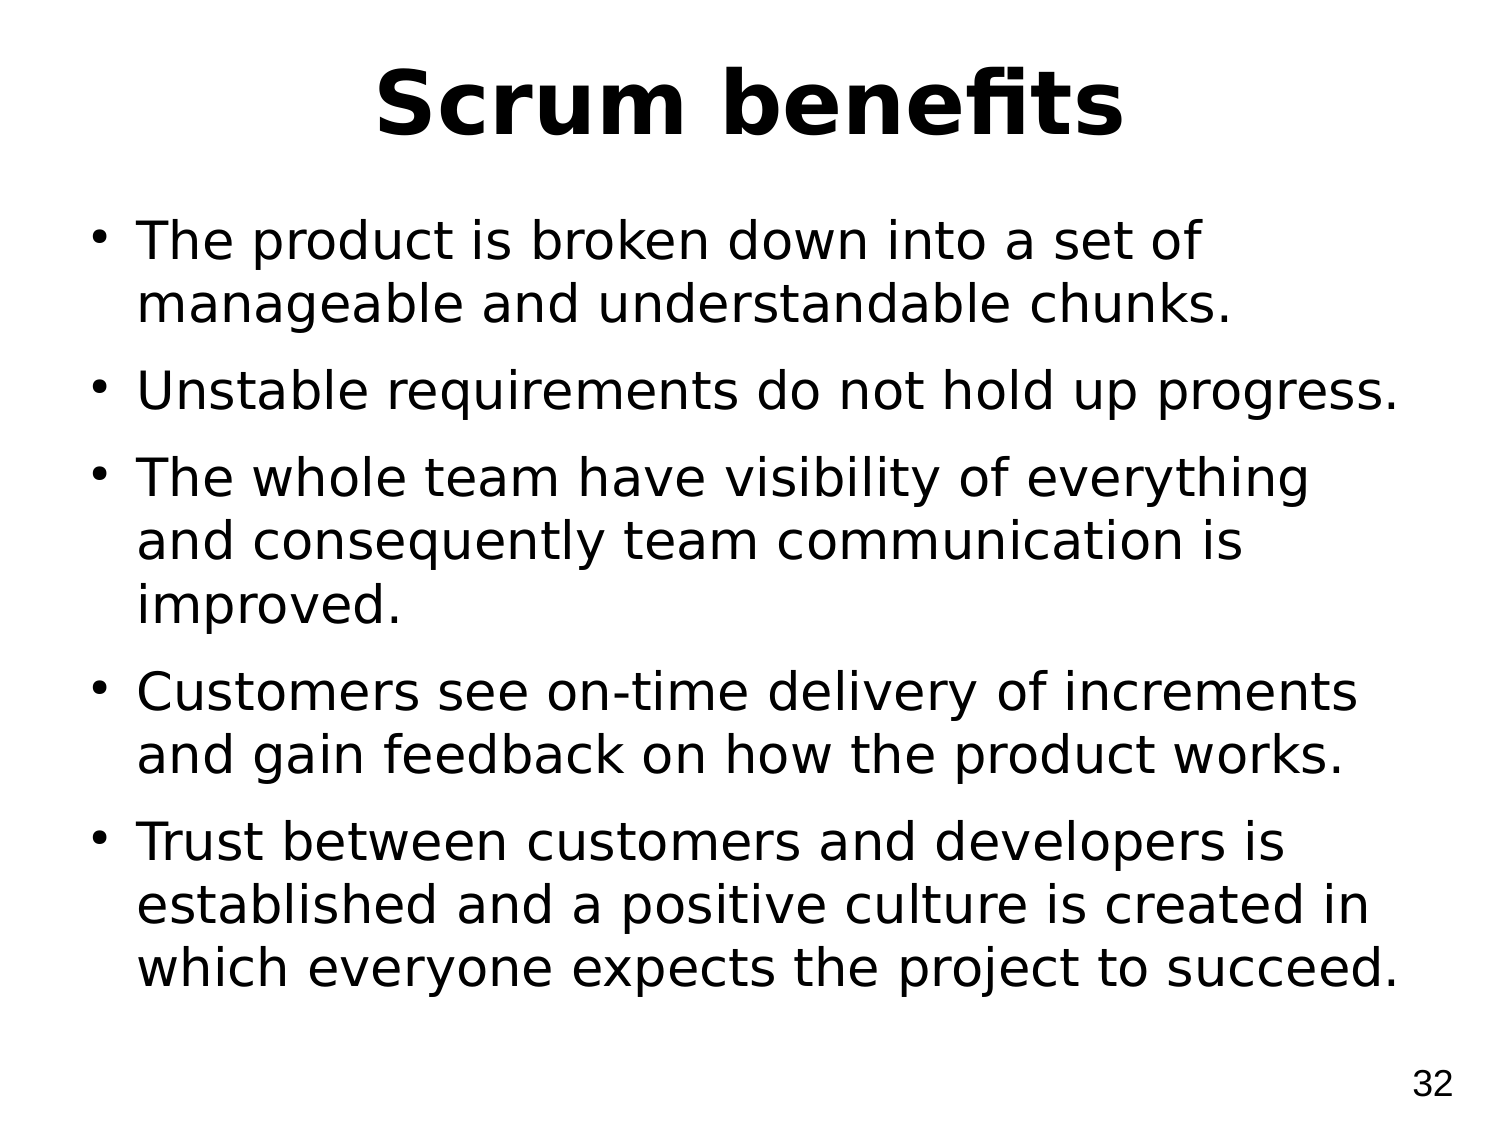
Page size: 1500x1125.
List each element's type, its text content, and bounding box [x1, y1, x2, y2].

title Scrum benefits [75, 33, 1425, 166]
list The product is broken down into a set of manageable and understandable chunks. Unstable requirements do not hold up progress. The whole team have visibility of everything and consequently team communication is improved. Customers see on-time delivery of increments and gain feedback on how the product works. Trust between customers and developers is established and a positive culture is created in which everyone expects the project to succeed. [75, 206, 1425, 1063]
